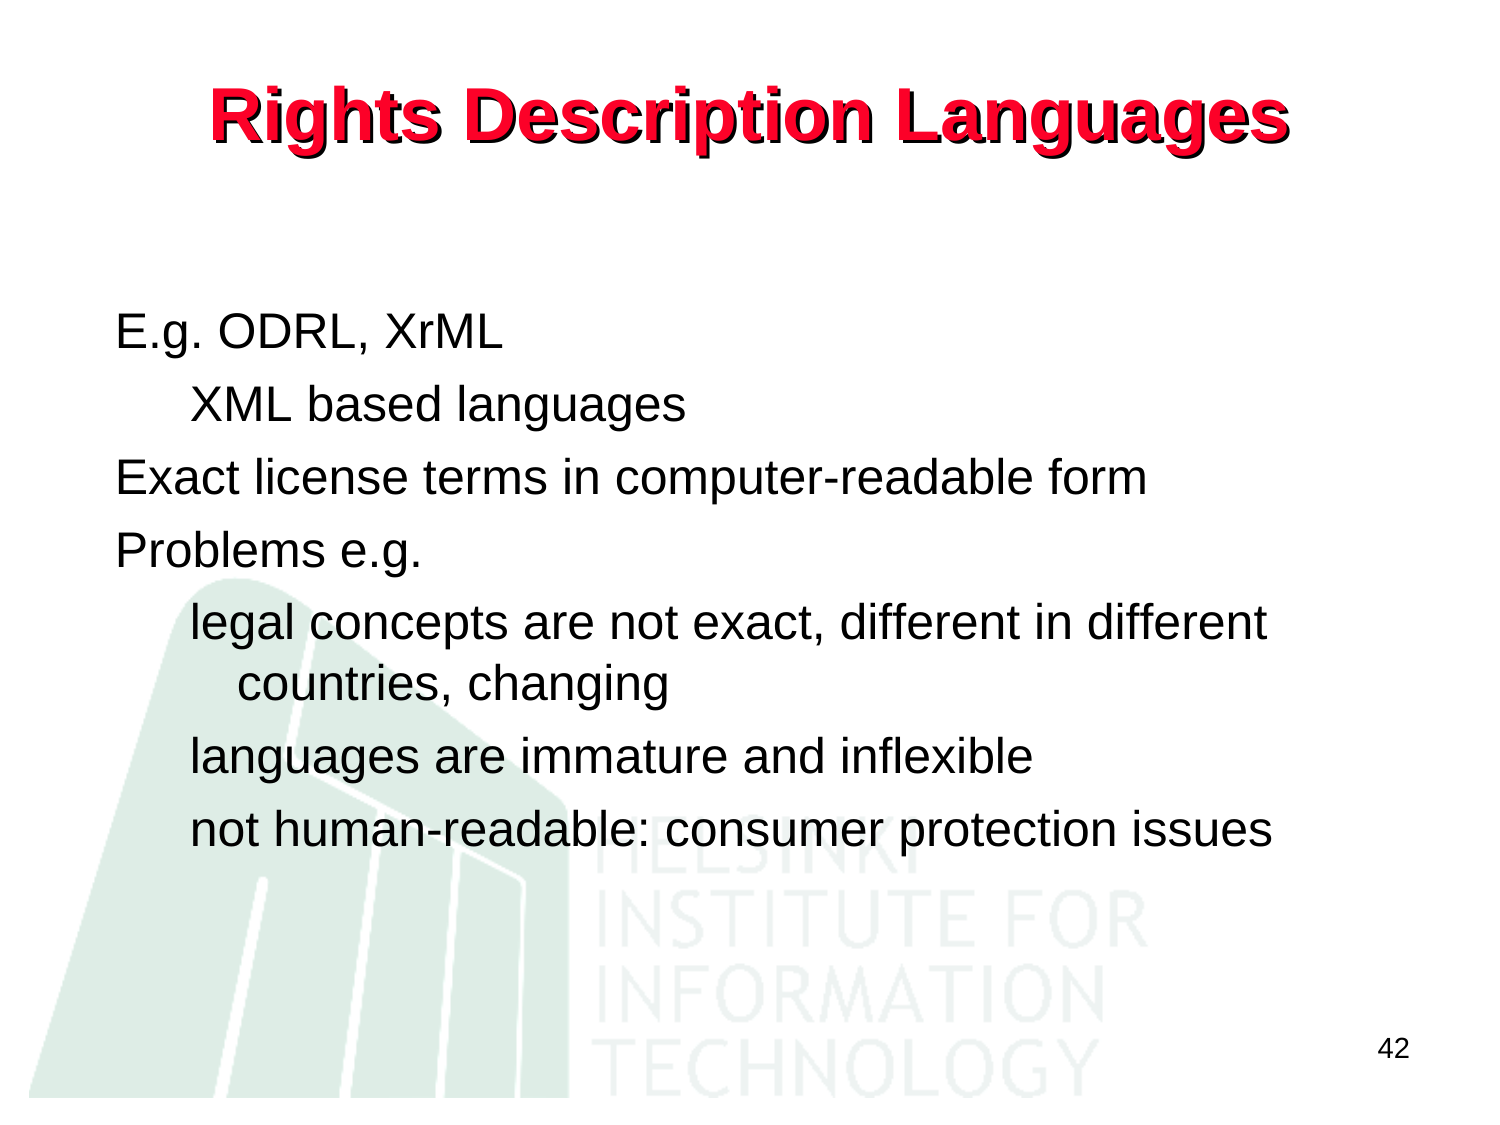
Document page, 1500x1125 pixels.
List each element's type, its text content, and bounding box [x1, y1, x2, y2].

title Rights Description Languages [99, 61, 1401, 175]
list E.g. ODRL, XrML XML based languages Exact license terms in computer-readable form Problems e.g. legal concepts are not exact, different in different countries, changing languages are immature and inflexible not human-readable: consumer protection issues [99, 290, 1401, 1051]
